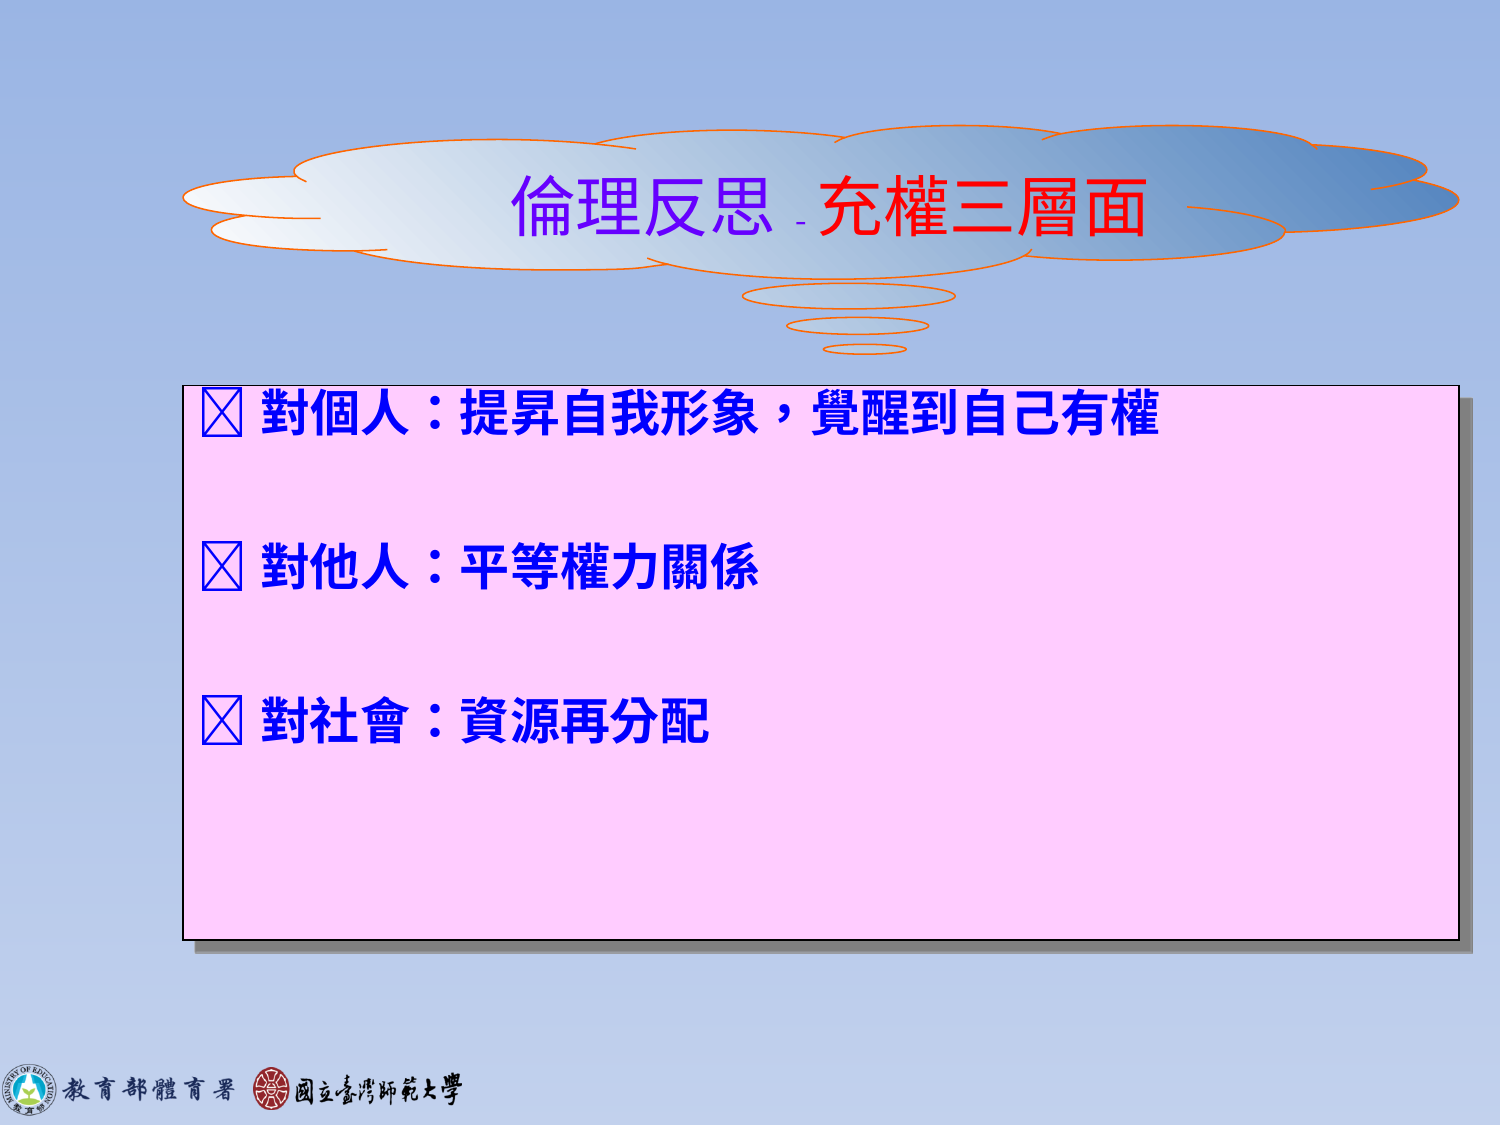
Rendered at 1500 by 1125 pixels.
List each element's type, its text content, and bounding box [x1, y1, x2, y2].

text_box 倫理反思-充權三層面 [183, 125, 1459, 280]
text_box 倫理反思-充權三層面 [742, 283, 956, 309]
text_box 倫理反思-充權三層面 [786, 317, 929, 335]
text_box 對個人：提昇自我形象，覺醒到自己有權 對他人：平等權力關係 對社會：資源再分配 [183, 385, 1459, 940]
text_box 倫理反思-充權三層面 [823, 344, 907, 355]
